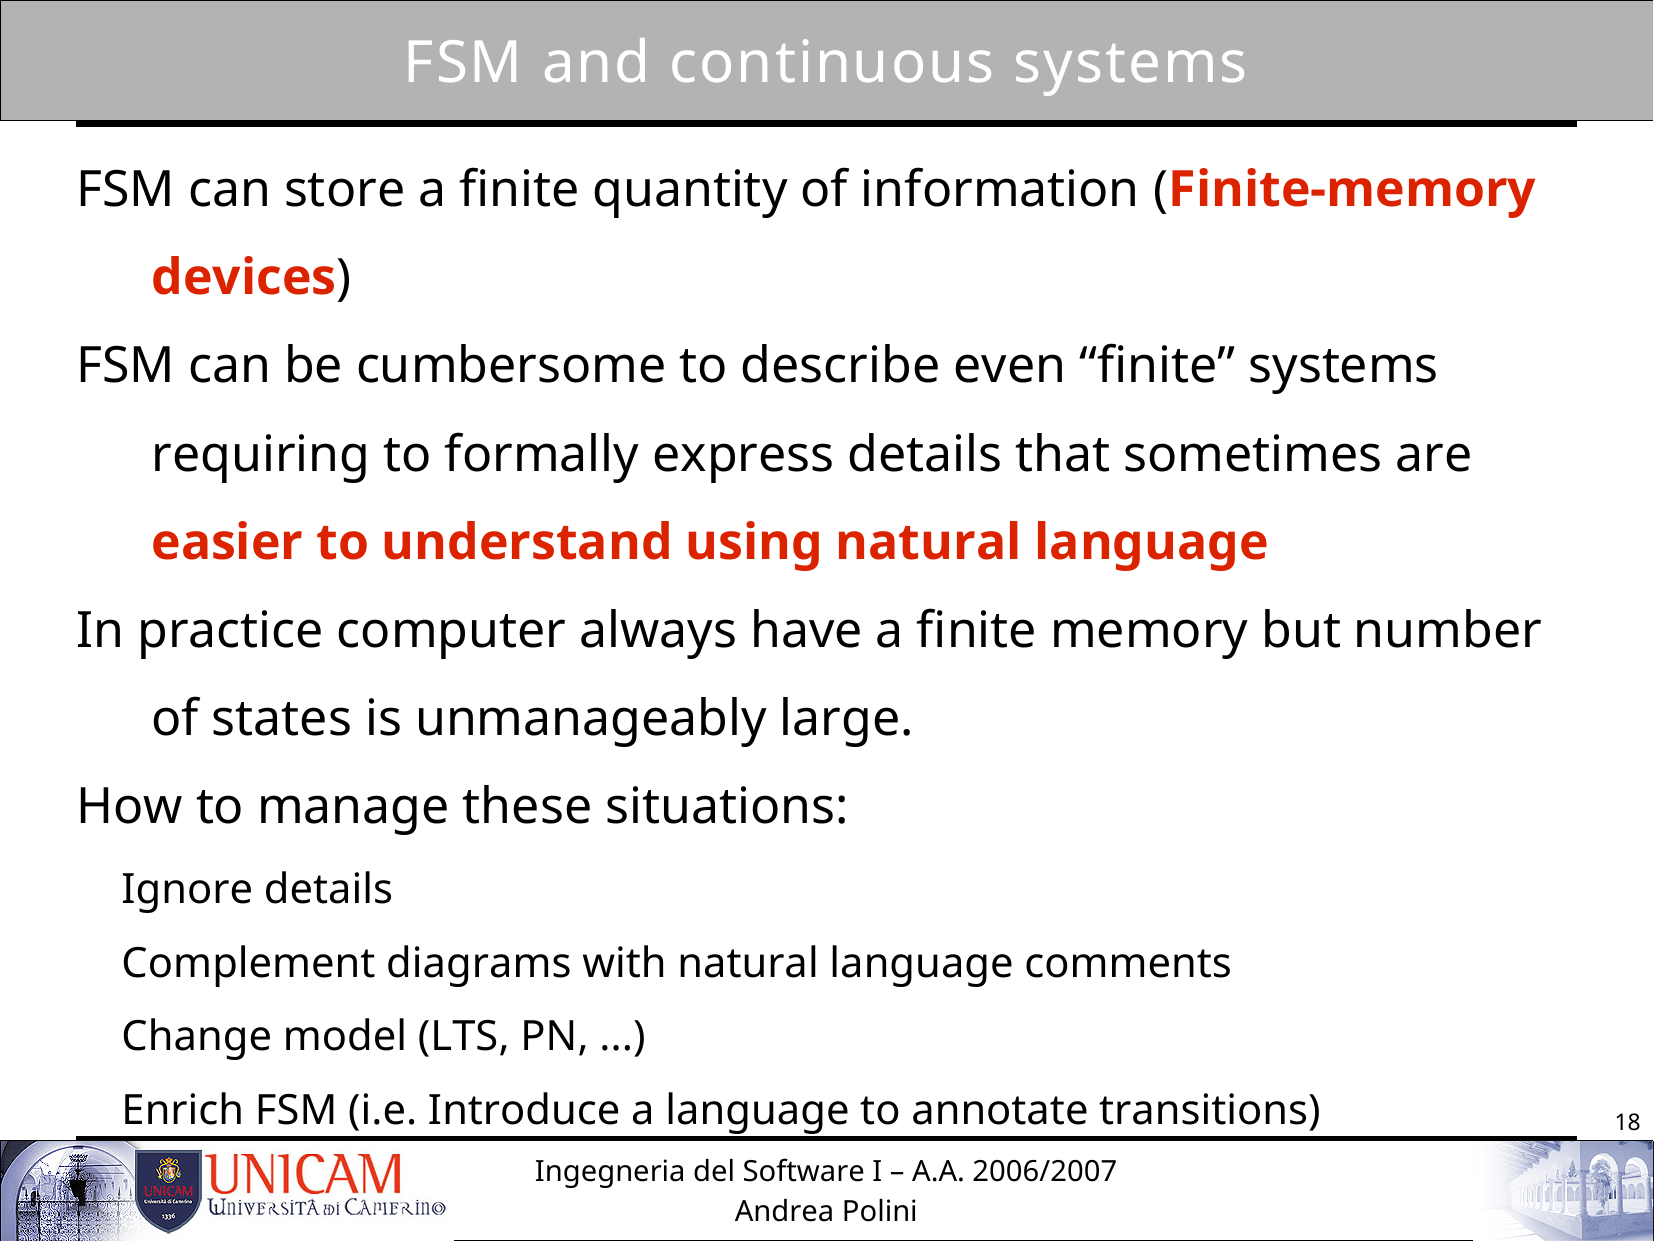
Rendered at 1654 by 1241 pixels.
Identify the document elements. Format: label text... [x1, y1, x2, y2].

title FSM and continuous systems [0, 0, 1653, 121]
picture [0, 1141, 454, 1241]
list FSM can store a finite quantity of information (Finite-memory devices) FSM can be cumbersome to describe even “finite” systems requiring to formally express details that sometimes are easier to understand using natural language In practice computer always have a finite memory but number of states is unmanageably large. How to manage these situations: Ignore details Complement diagrams with natural language comments Change model (LTS, PN, ...) Enrich FSM (i.e. Introduce a language to annotate transitions) [76, 152, 1577, 1063]
picture [1473, 1141, 1654, 1241]
